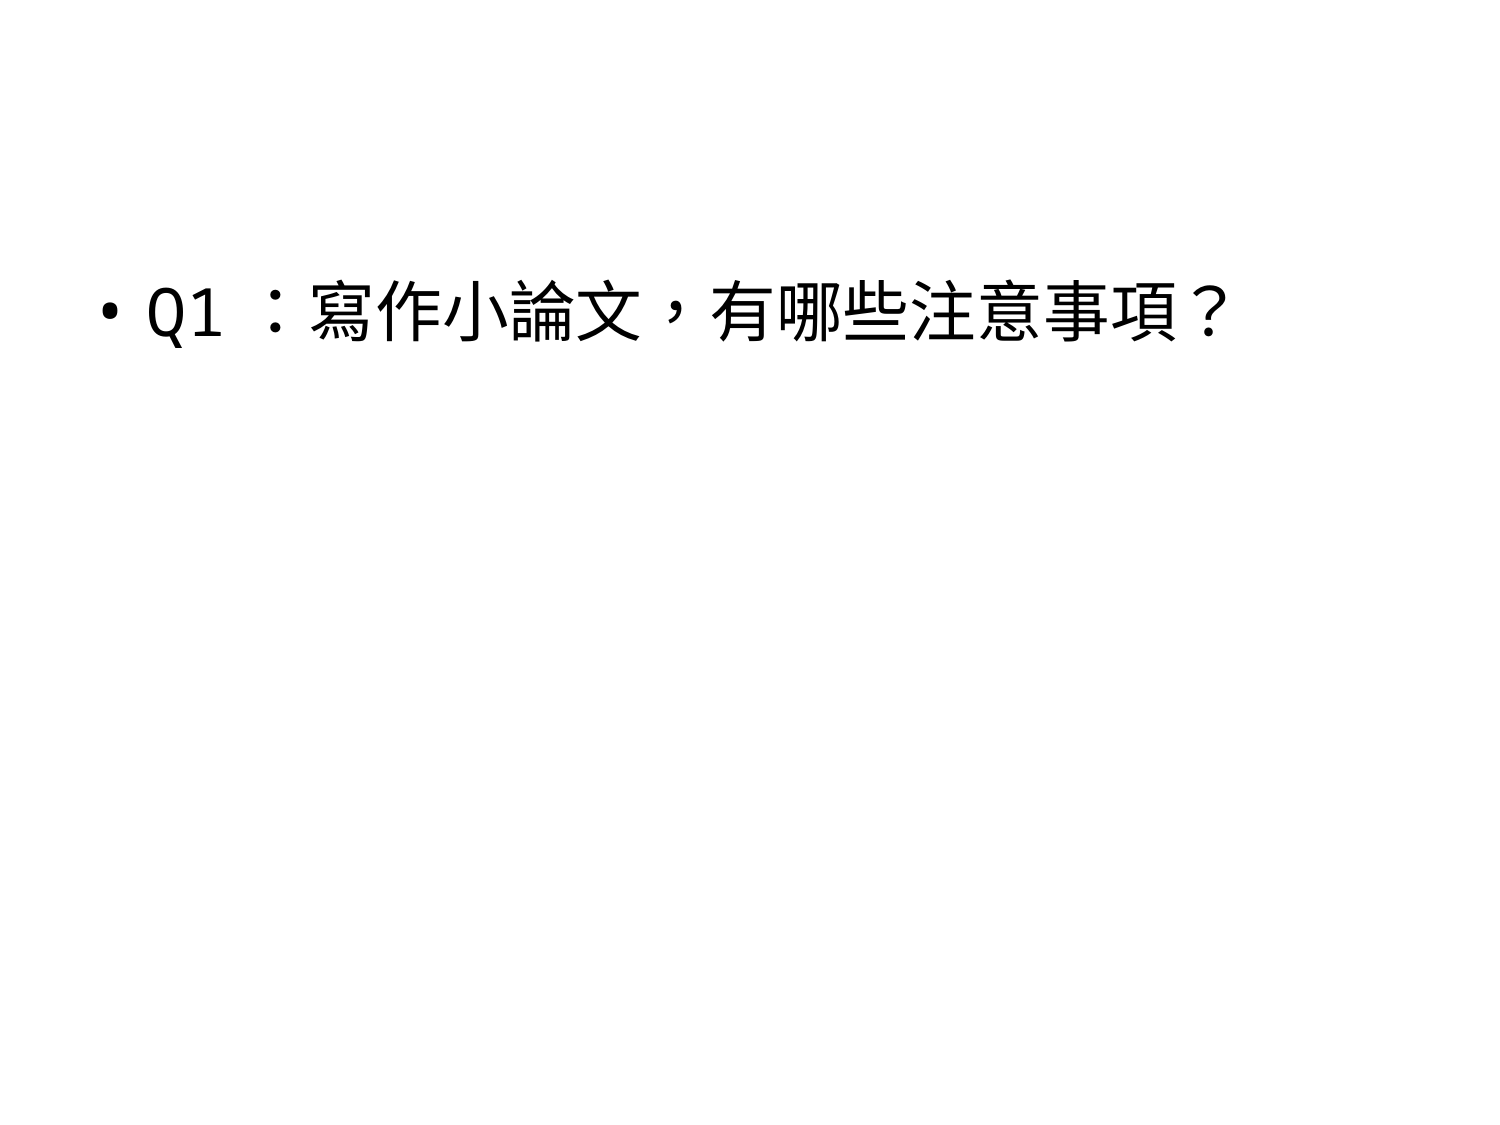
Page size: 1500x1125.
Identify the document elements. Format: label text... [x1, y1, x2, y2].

list Q1：寫作小論文，有哪些注意事項？ [75, 262, 1426, 1005]
